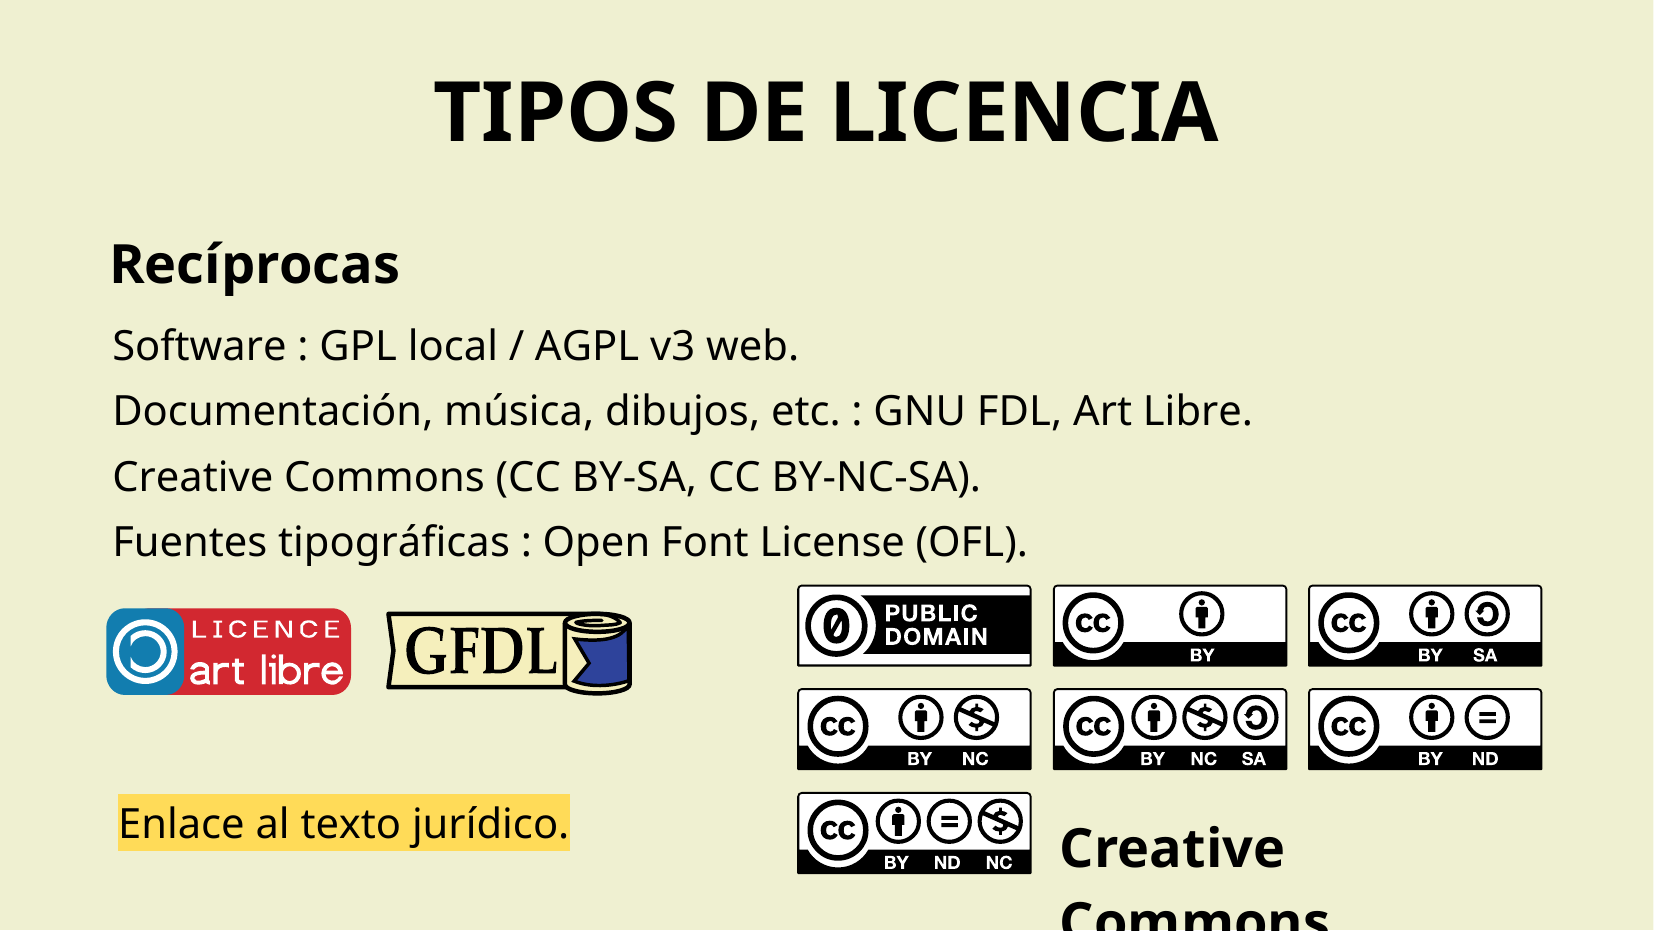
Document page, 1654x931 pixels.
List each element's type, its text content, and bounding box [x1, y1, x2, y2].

picture [383, 609, 634, 697]
title Tipos de licencia [82, 31, 1571, 187]
text_box Recíprocas [94, 218, 1542, 291]
picture [797, 584, 1543, 875]
text_box Enlace al texto jurídico. [118, 785, 591, 836]
text_box Software : GPL local / AGPL v3 web. Documentación, música, dibujos, etc. : GNU FDL, Art Libre. Creative Commons (CC BY-SA, CC BY-NC-SA). Fuentes tipográficas : Open Font License (OFL). [112, 307, 1560, 535]
text_box Creative Commons [1045, 802, 1571, 875]
picture [106, 608, 352, 695]
